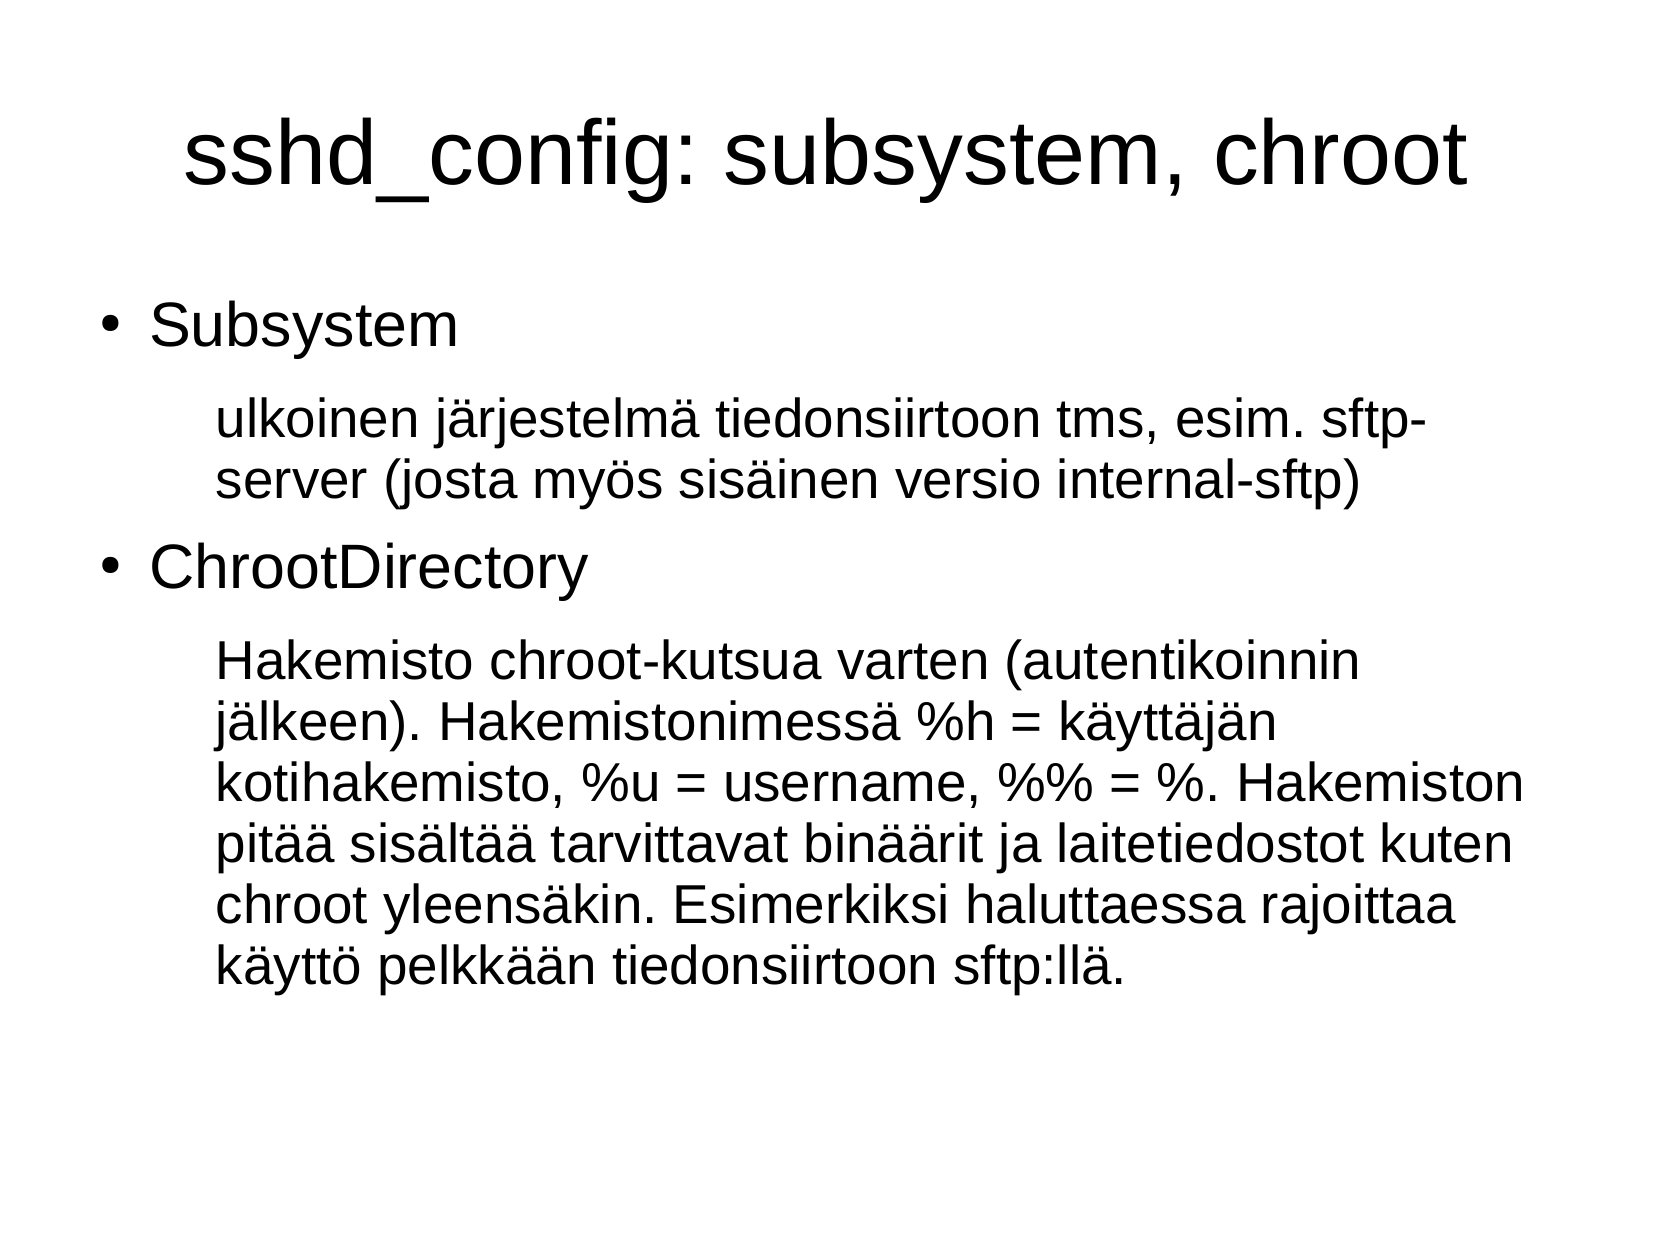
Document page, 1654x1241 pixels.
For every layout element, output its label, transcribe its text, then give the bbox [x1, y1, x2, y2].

title sshd_config: subsystem, chroot [82, 49, 1571, 257]
list Subsystem ulkoinen järjestelmä tiedonsiirtoon tms, esim. sftp-server (josta myös sisäinen versio internal-sftp) ChrootDirectory Hakemisto chroot-kutsua varten (autentikoinnin jälkeen). Hakemistonimessä %h = käyttäjän kotihakemisto, %u = username, %% = %. Hakemiston pitää sisältää tarvittavat binäärit ja laitetiedostot kuten chroot yleensäkin. Esimerkiksi haluttaessa rajoittaa käyttö pelkkään tiedonsiirtoon sftp:llä. [82, 290, 1571, 1010]
